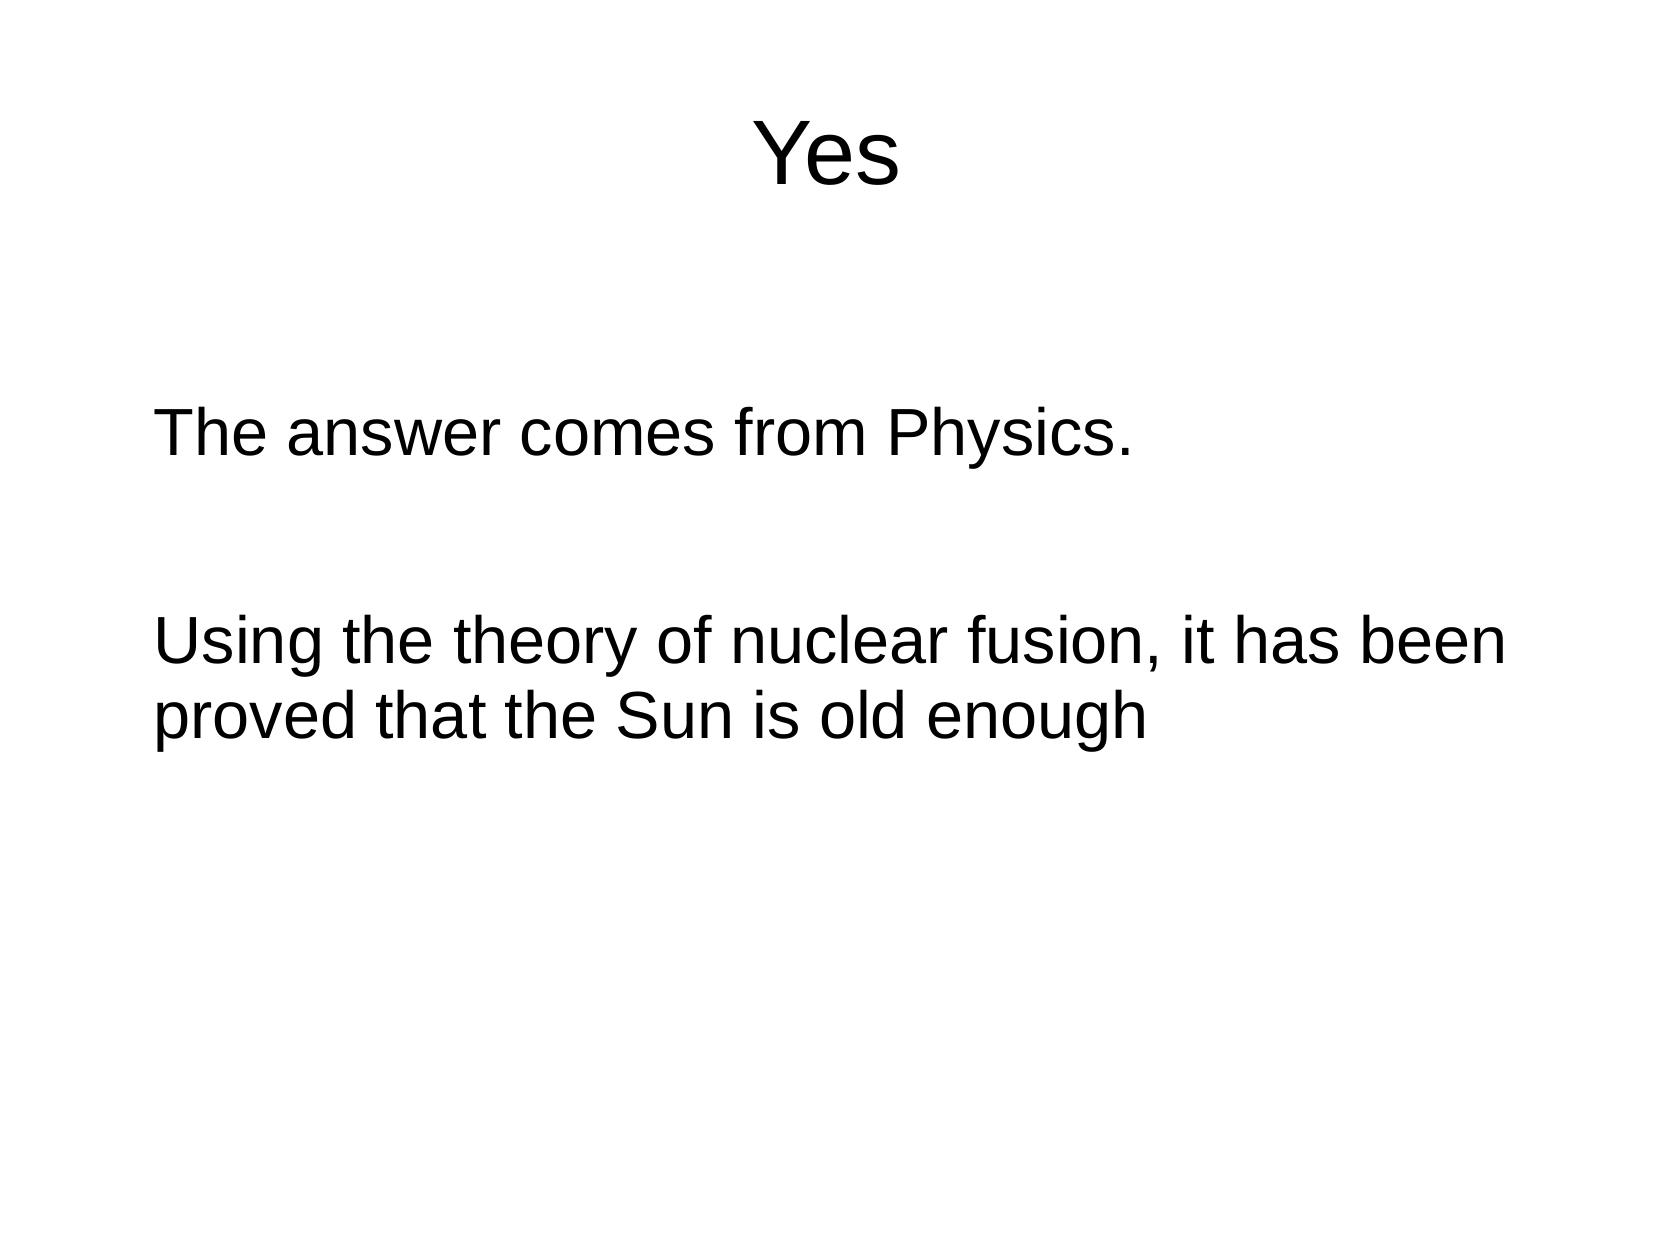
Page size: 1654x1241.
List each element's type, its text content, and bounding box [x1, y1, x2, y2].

list The answer comes from Physics. Using the theory of nuclear fusion, it has been proved that the Sun is old enough [82, 290, 1571, 1010]
title Yes [82, 49, 1571, 257]
